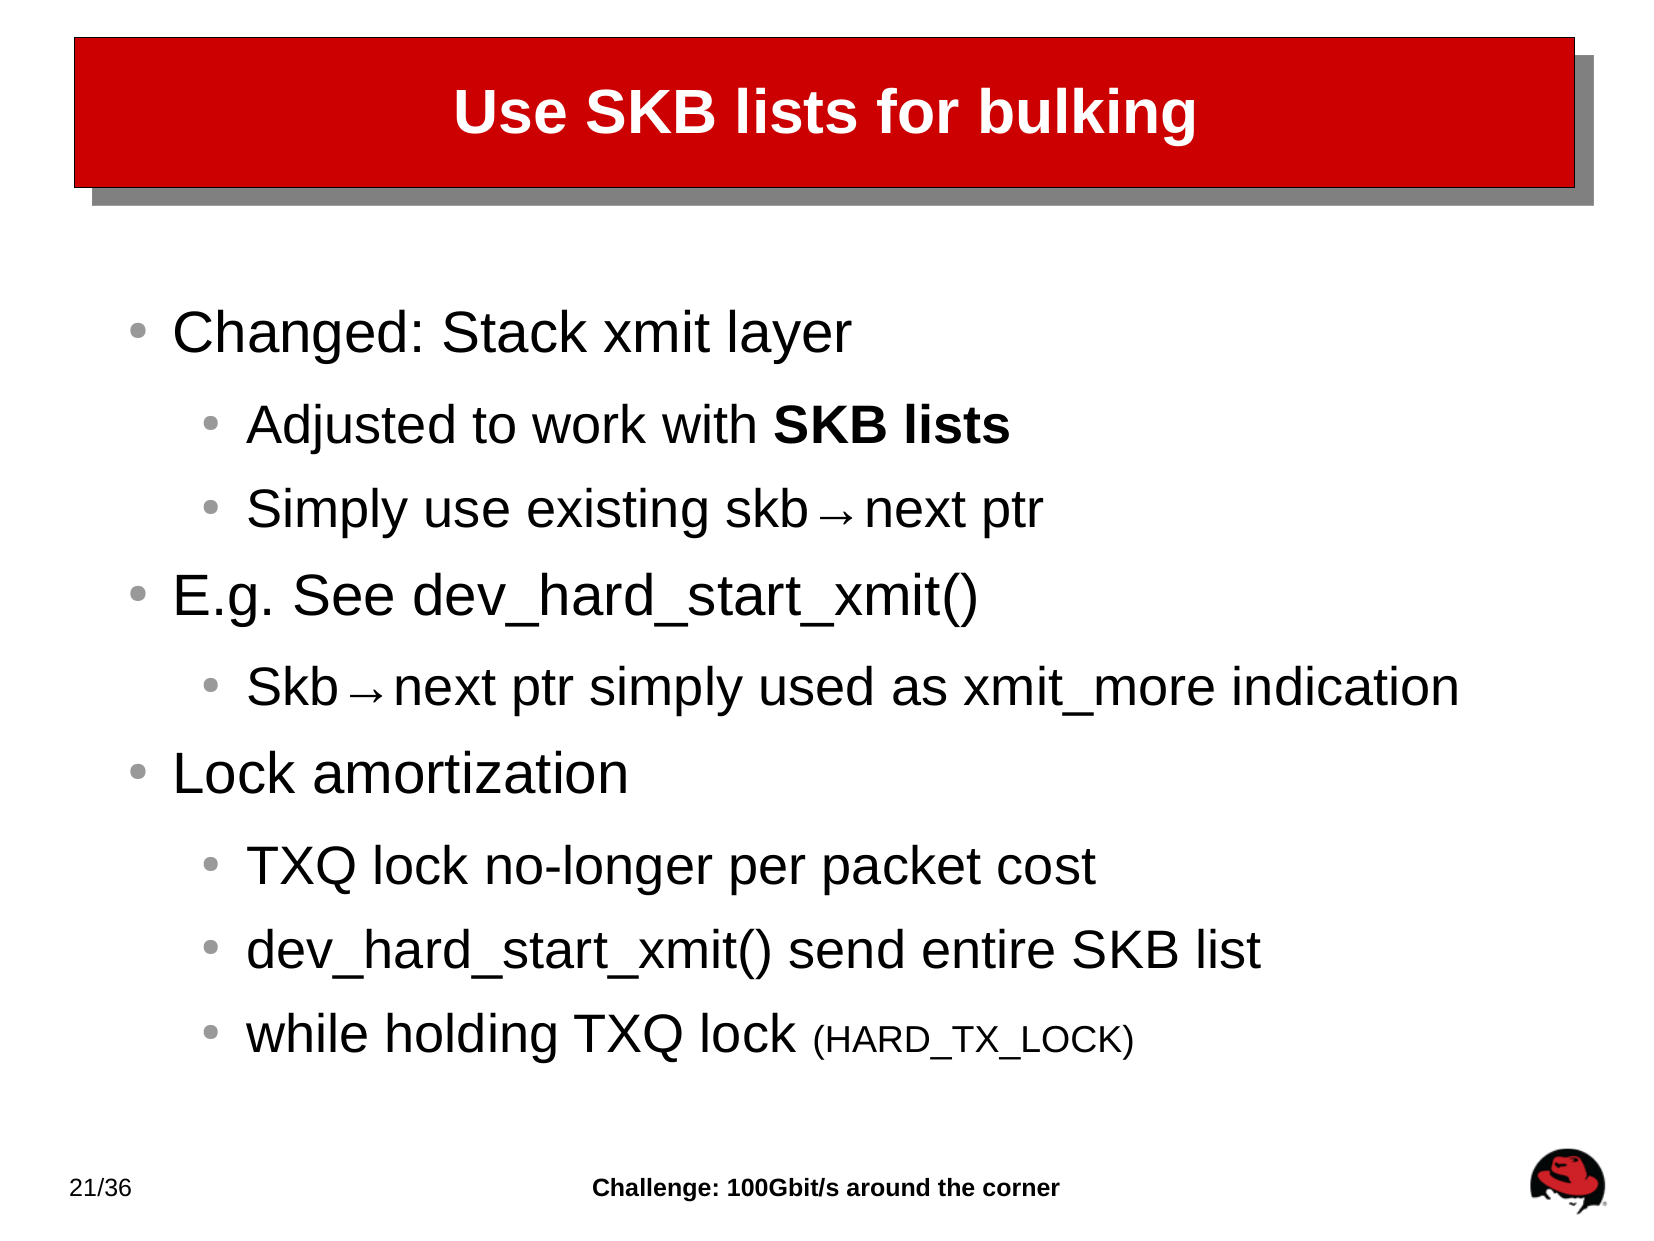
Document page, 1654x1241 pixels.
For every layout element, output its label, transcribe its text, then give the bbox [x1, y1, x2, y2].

picture [1529, 1146, 1613, 1224]
title Use SKB lists for bulking [116, 37, 1538, 188]
list Changed: Stack xmit layer Adjusted to work with SKB lists Simply use existing skb→next ptr E.g. See dev_hard_start_xmit() Skb→next ptr simply used as xmit_more indication Lock amortization TXQ lock no-longer per packet cost dev_hard_start_xmit() send entire SKB list while holding TXQ lock (HARD_TX_LOCK) [112, 299, 1538, 1162]
